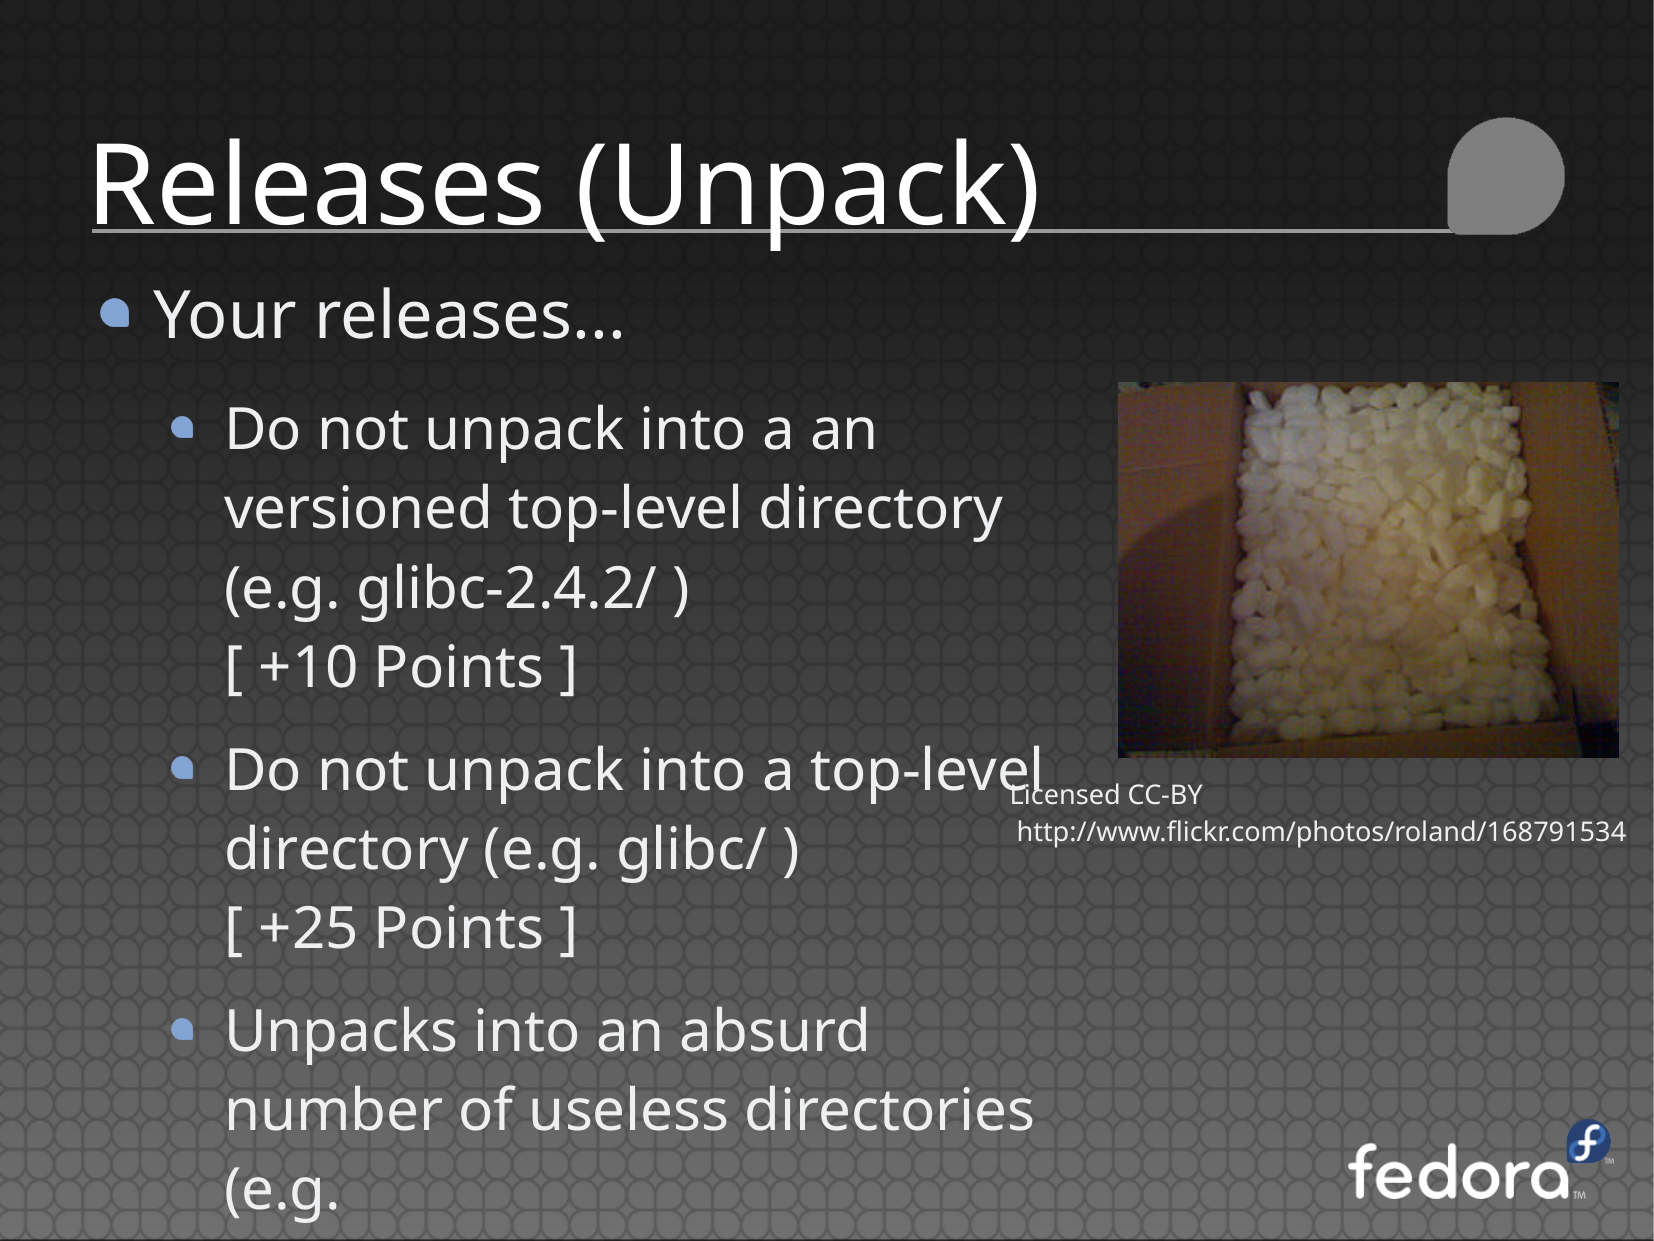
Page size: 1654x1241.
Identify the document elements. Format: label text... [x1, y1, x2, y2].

title Releases (Unpack) [86, 112, 1576, 249]
list Your releases... Do not unpack into a an versioned top-level directory (e.g. glibc-2.4.2/ ) [ +10 Points ] Do not unpack into a top-level directory (e.g. glibc/ ) [ +25 Points ] Unpacks into an absurd number of useless directories (e.g. home/john/doe/glibc-svn/tarball/glibc/src ) [ +50 Points ] [82, 267, 1094, 1241]
picture [0, 0, 1654, 1241]
text_box Licensed CC-BY http://www.flickr.com/photos/roland/168791534 [1004, 768, 1632, 846]
